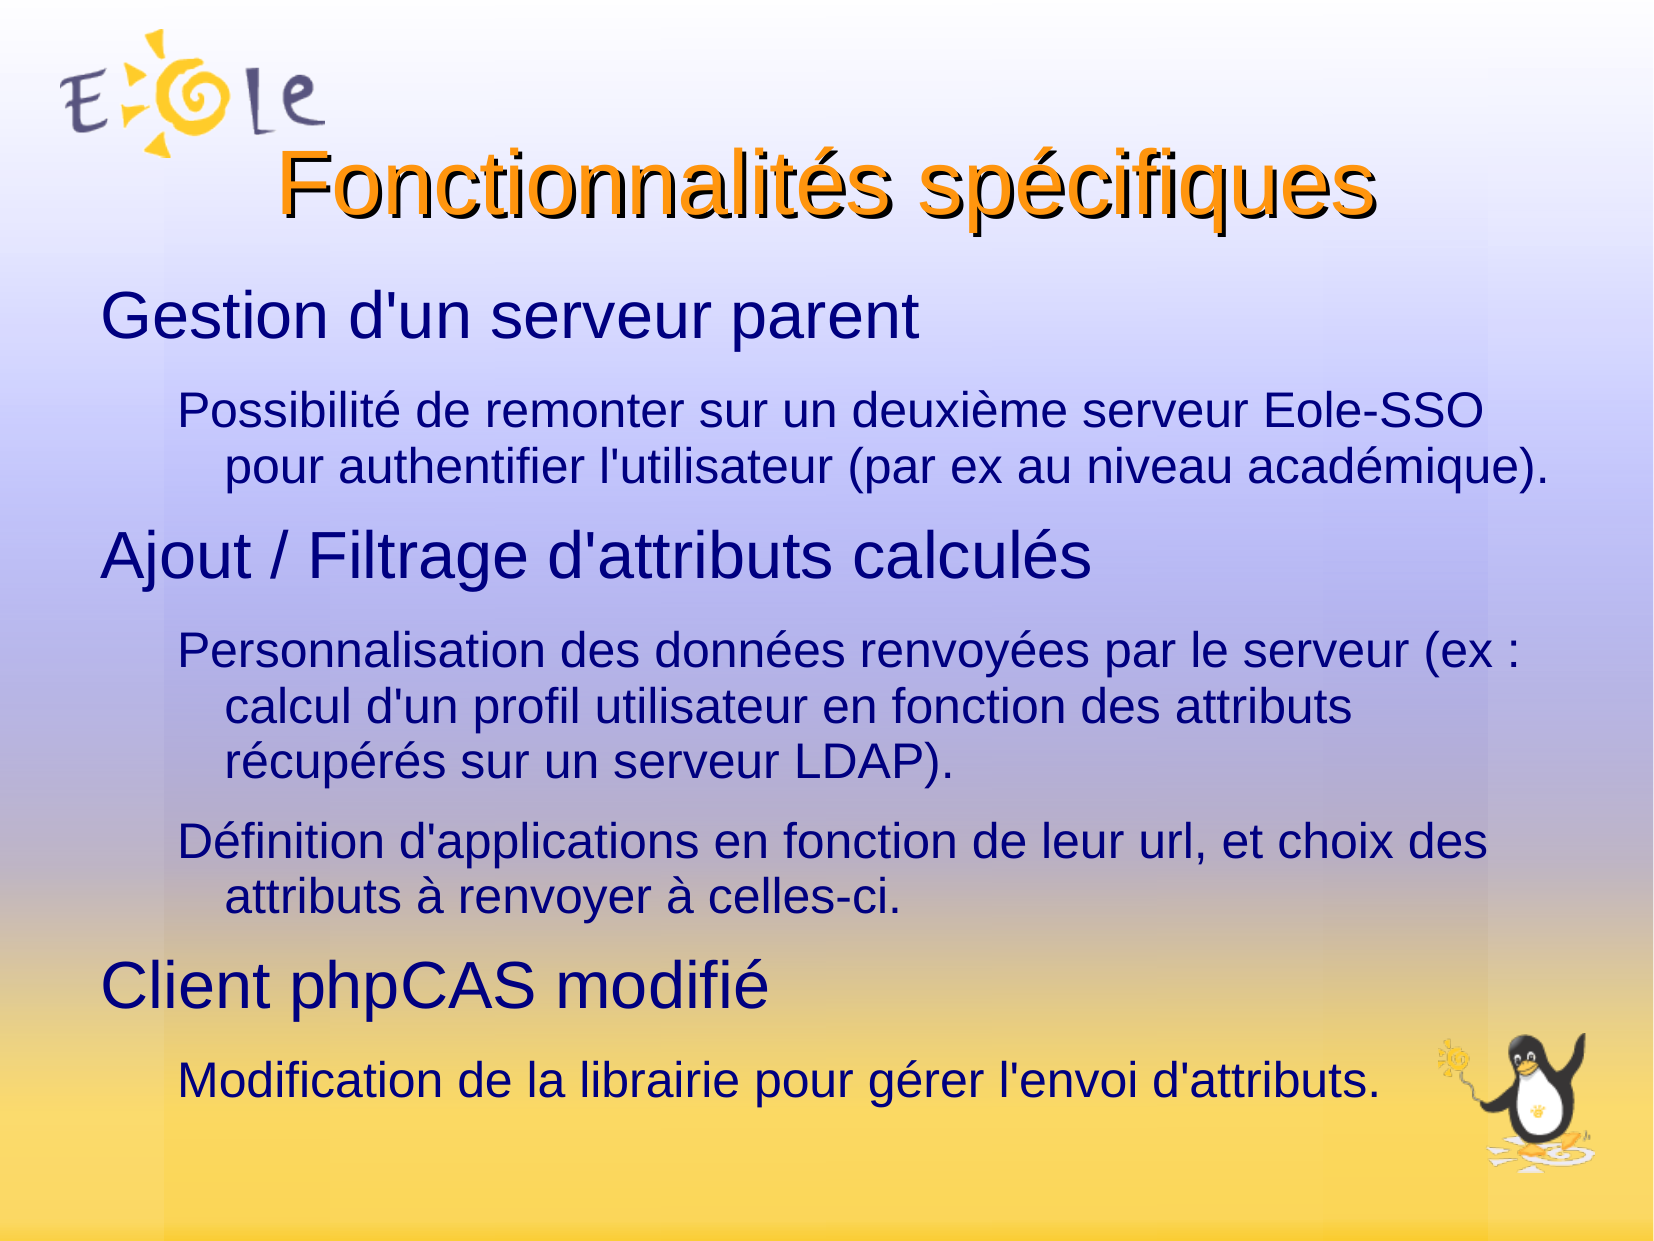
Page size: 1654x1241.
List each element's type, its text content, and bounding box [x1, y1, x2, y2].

list Gestion d'un serveur parent Possibilité de remonter sur un deuxième serveur Eole-SSO pour authentifier l'utilisateur (par ex au niveau académique). Ajout / Filtrage d'attributs calculés Personnalisation des données renvoyées par le serveur (ex : calcul d'un profil utilisateur en fonction des attributs récupérés sur un serveur LDAP). Définition d'applications en fonction de leur url, et choix des attributs à renvoyer à celles-ci. Client phpCAS modifié Modification de la librairie pour gérer l'envoi d'attributs. [82, 278, 1571, 1128]
picture [0, 0, 1654, 1241]
title Fonctionnalités spécifiques [82, 86, 1571, 278]
